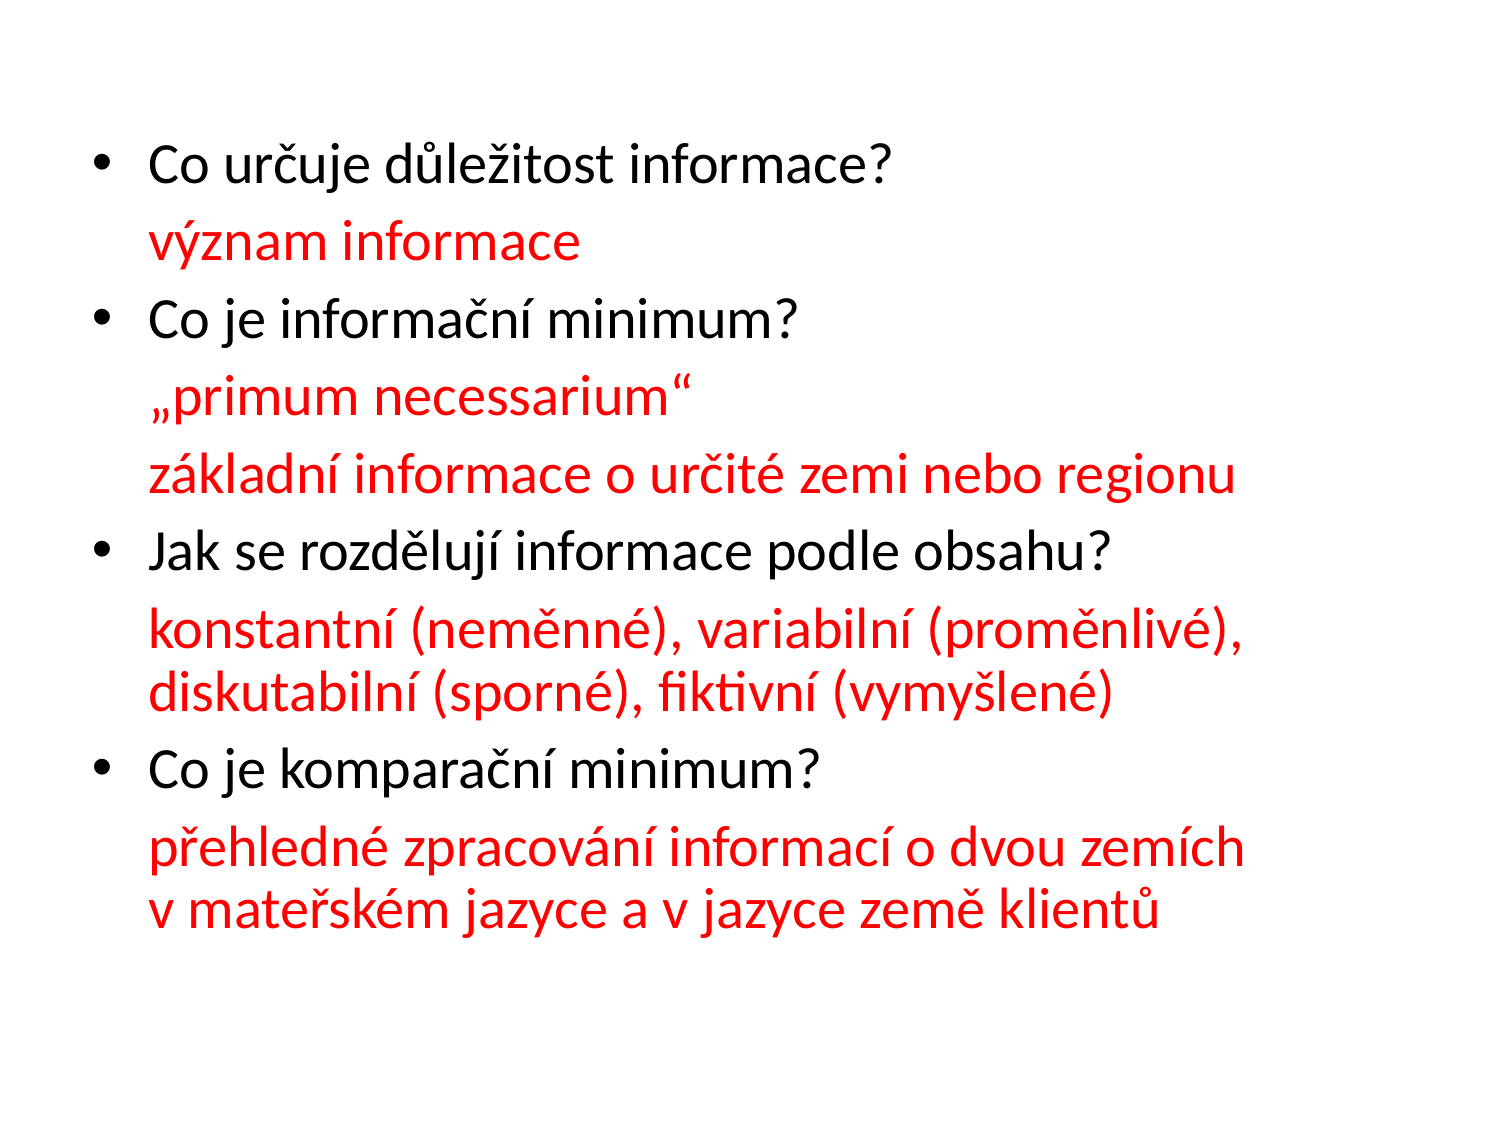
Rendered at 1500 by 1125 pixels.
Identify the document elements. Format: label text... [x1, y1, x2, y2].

list Co určuje důležitost informace? význam informace Co je informační minimum? „primum necessarium“ základní informace o určité zemi nebo regionu Jak se rozdělují informace podle obsahu? konstantní (neměnné), variabilní (proměnlivé), diskutabilní (sporné), fiktivní (vymyšlené) Co je komparační minimum? přehledné zpracování informací o dvou zemích v mateřském jazyce a v jazyce země klientů [76, 125, 1427, 1106]
